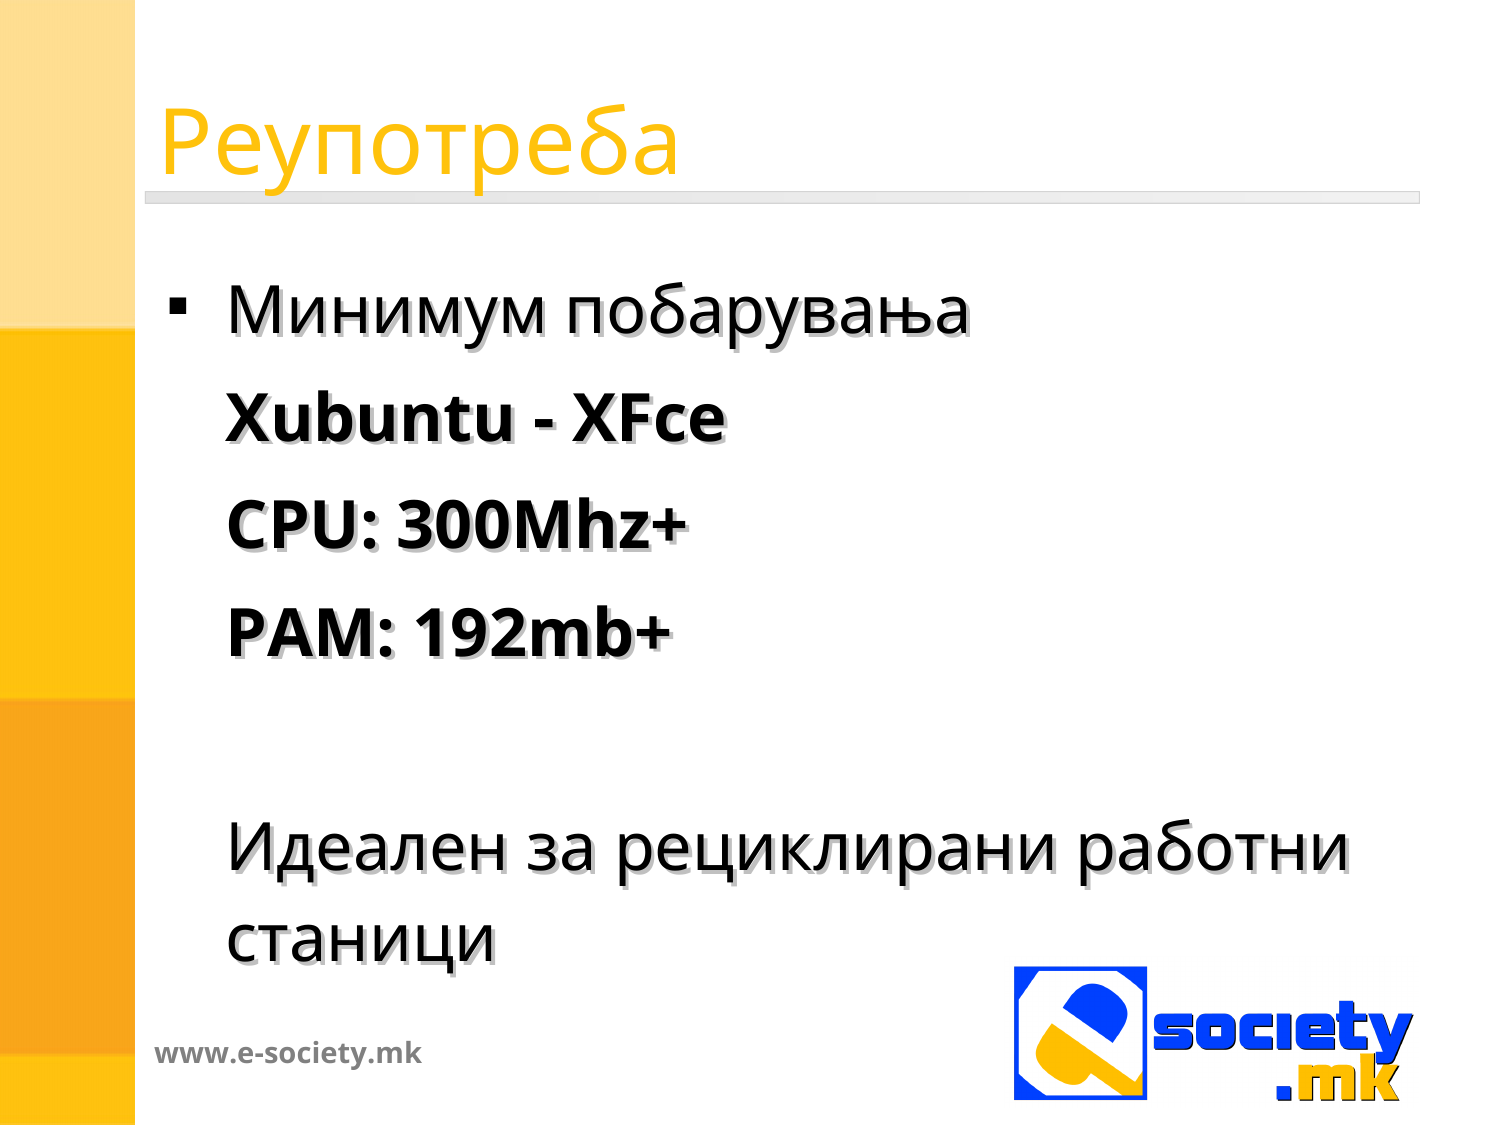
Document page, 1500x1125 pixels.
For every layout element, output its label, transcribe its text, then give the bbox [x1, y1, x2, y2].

list Минимум побарувања Xubuntu - XFce CPU: 300Mhz+ РAM: 192mb+ Идеален за рециклирани работни станици [169, 262, 1425, 1006]
picture [1004, 1006, 1419, 1108]
title Реупотреба [134, 0, 1425, 312]
picture [0, 0, 135, 1125]
